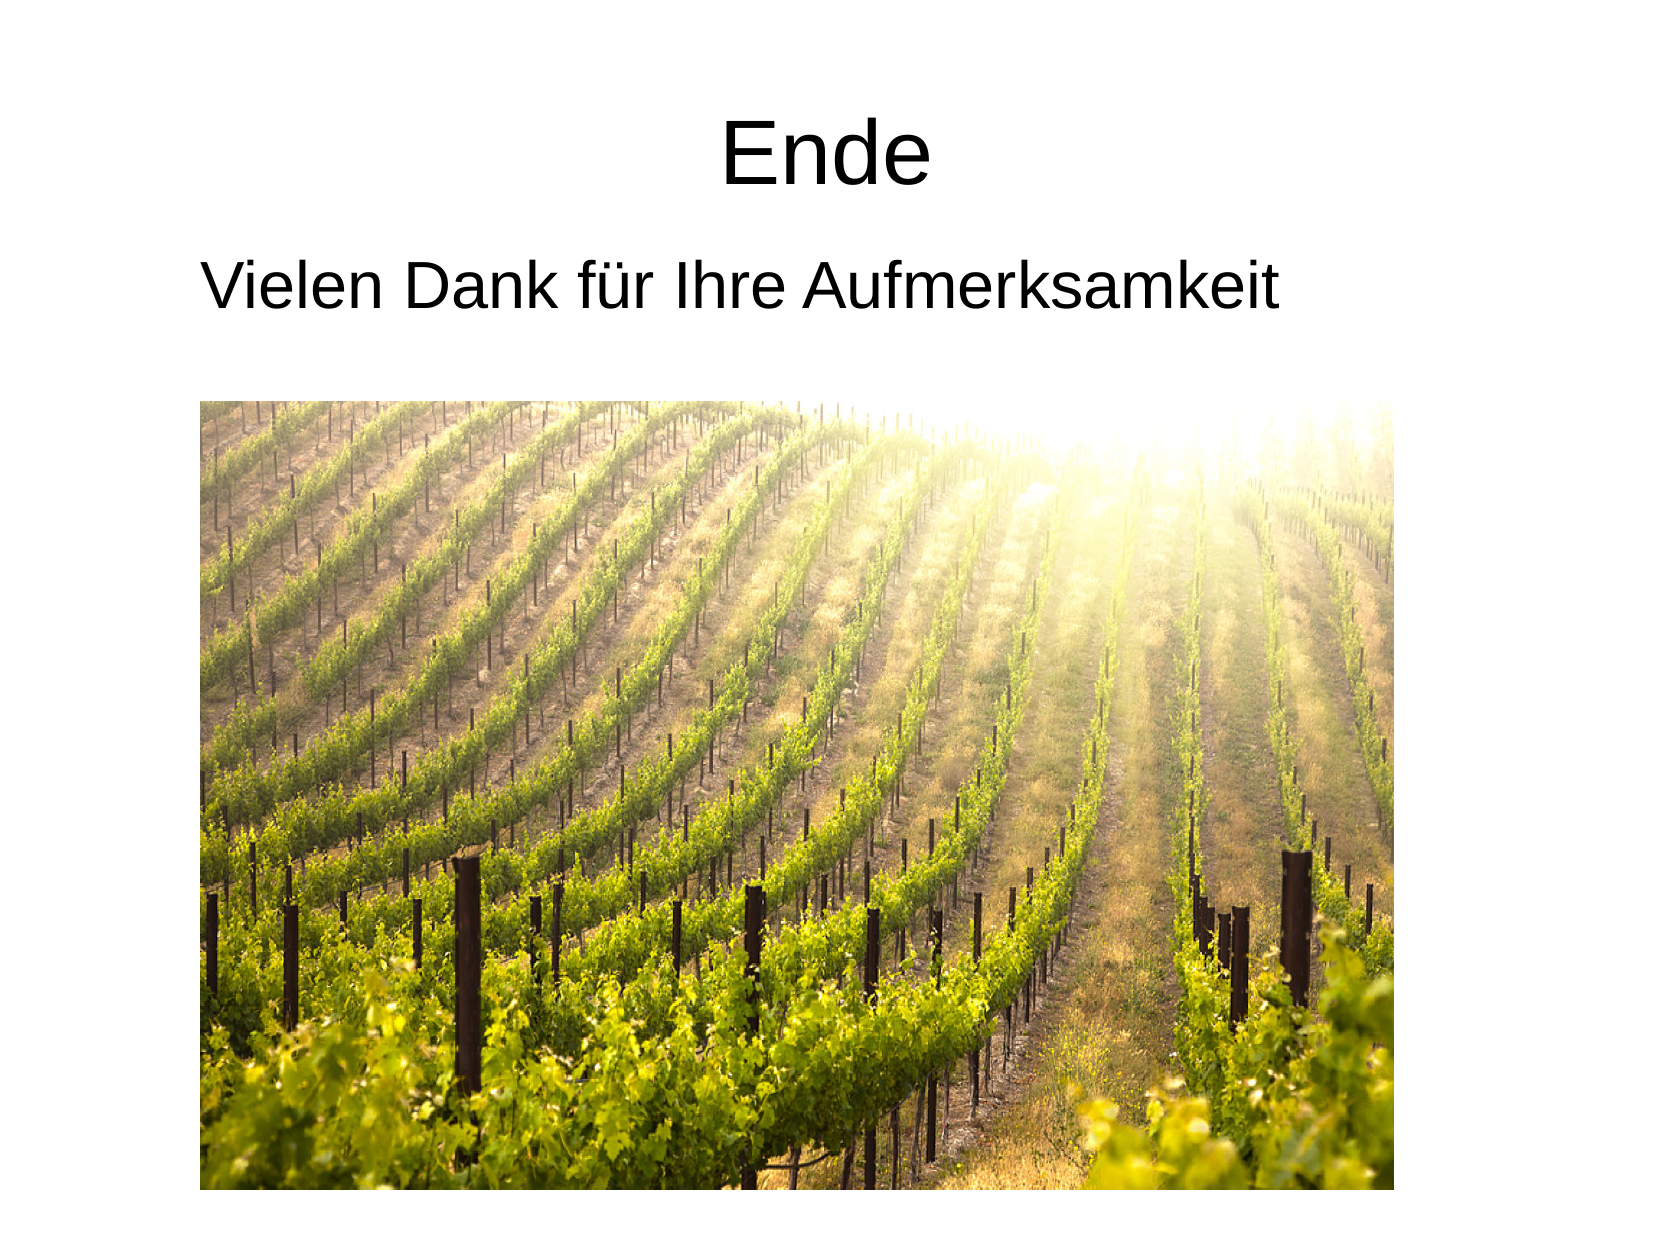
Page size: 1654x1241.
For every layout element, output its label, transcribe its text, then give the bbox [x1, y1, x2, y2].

title Ende [82, 49, 1571, 257]
list Vielen Dank für Ihre Aufmerksamkeit [129, 248, 1619, 1067]
picture [200, 401, 1394, 1190]
